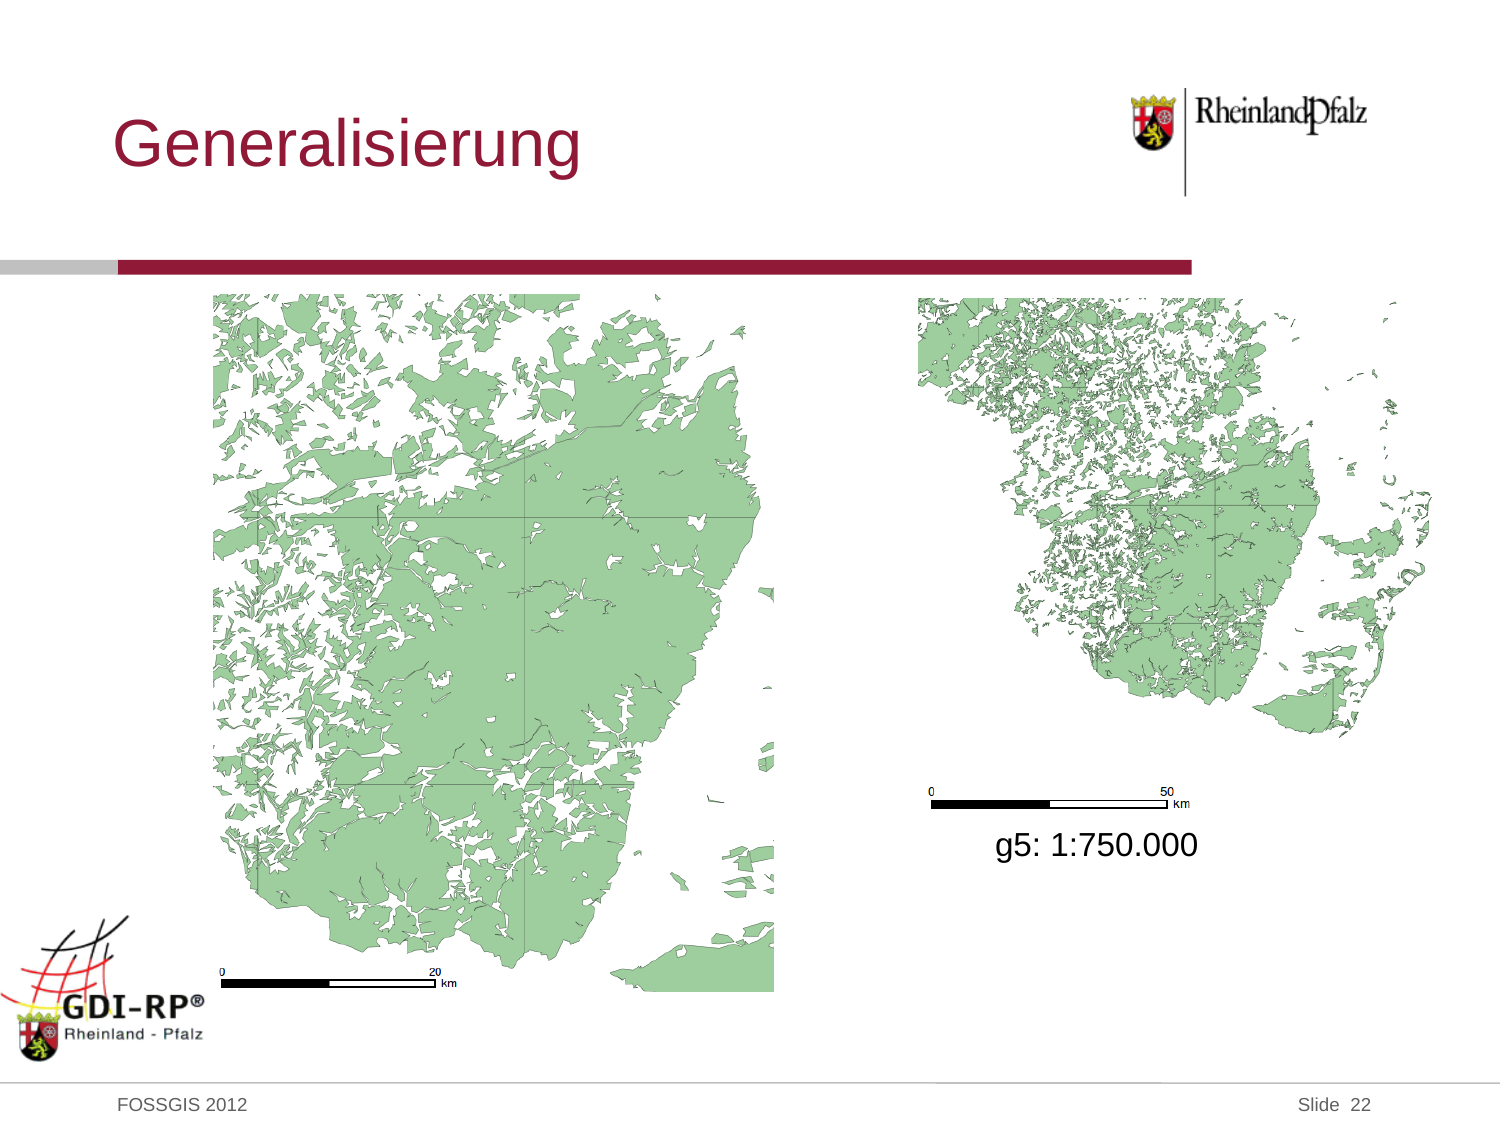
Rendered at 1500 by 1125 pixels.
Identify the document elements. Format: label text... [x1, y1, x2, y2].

title Generalisierung [112, 63, 1071, 224]
picture [1131, 88, 1447, 198]
picture [0, 915, 207, 1063]
picture [918, 298, 1474, 815]
text_box g5: 1:750.000 [980, 815, 1401, 871]
picture [213, 294, 774, 992]
